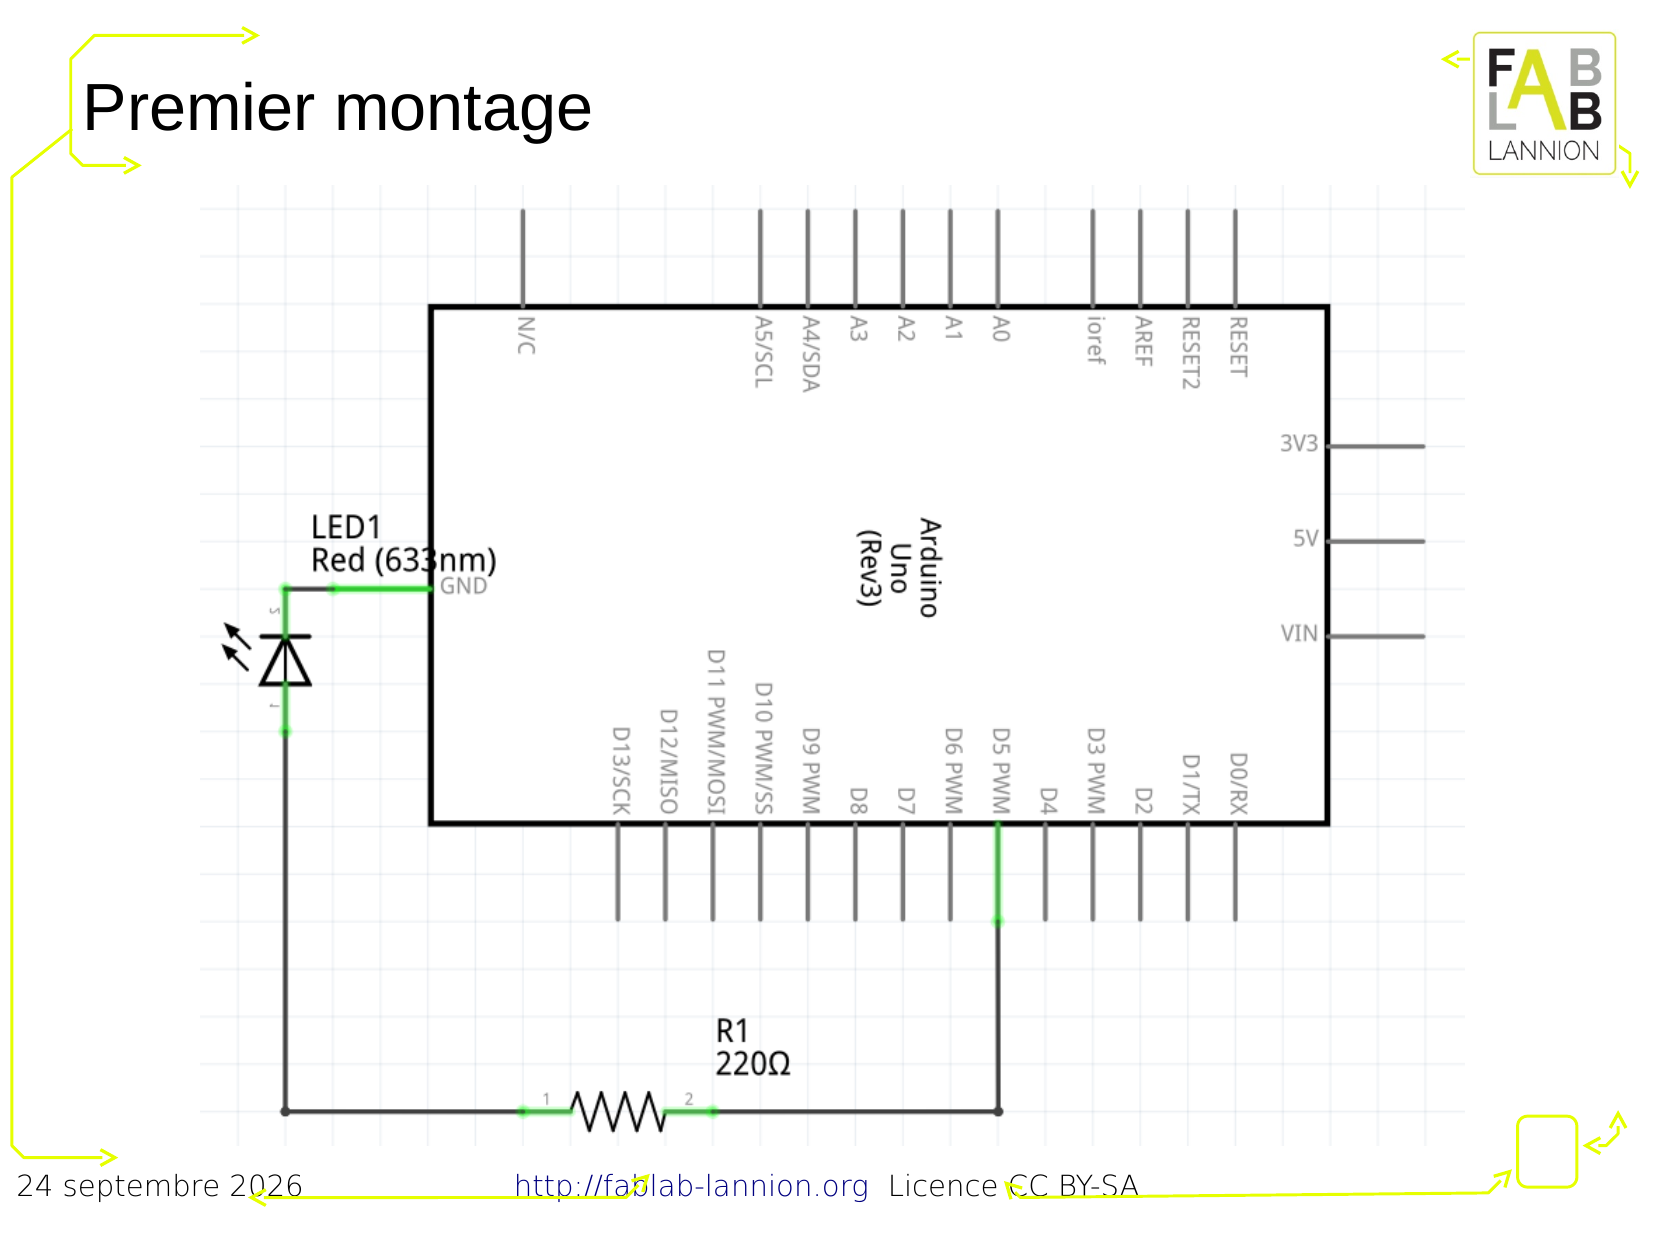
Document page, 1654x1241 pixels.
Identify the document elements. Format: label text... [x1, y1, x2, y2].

picture [200, 185, 1465, 1146]
picture [1470, 29, 1619, 178]
title Premier montage [82, 49, 1441, 166]
